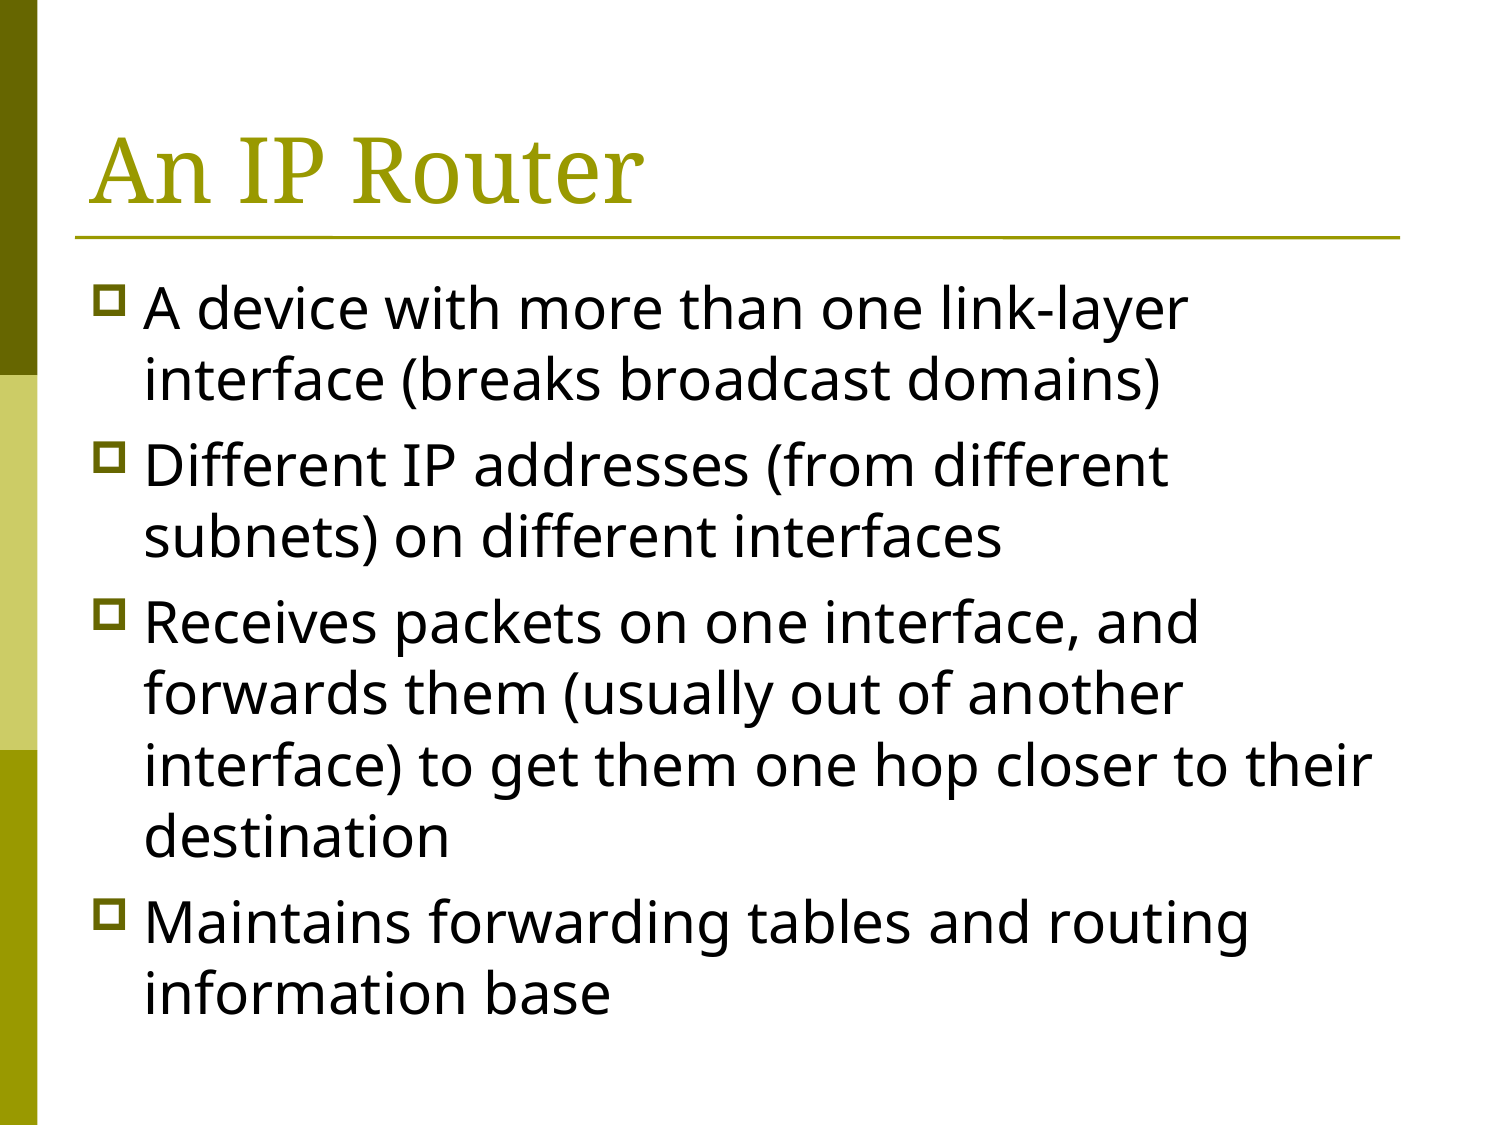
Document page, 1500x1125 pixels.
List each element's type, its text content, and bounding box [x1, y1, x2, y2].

title An IP Router [75, 45, 1426, 233]
list A device with more than one link-layer interface (breaks broadcast domains) Different IP addresses (from different subnets) on different interfaces Receives packets on one interface, and forwards them (usually out of another interface) to get them one hop closer to their destination Maintains forwarding tables and routing information base [75, 262, 1426, 1035]
